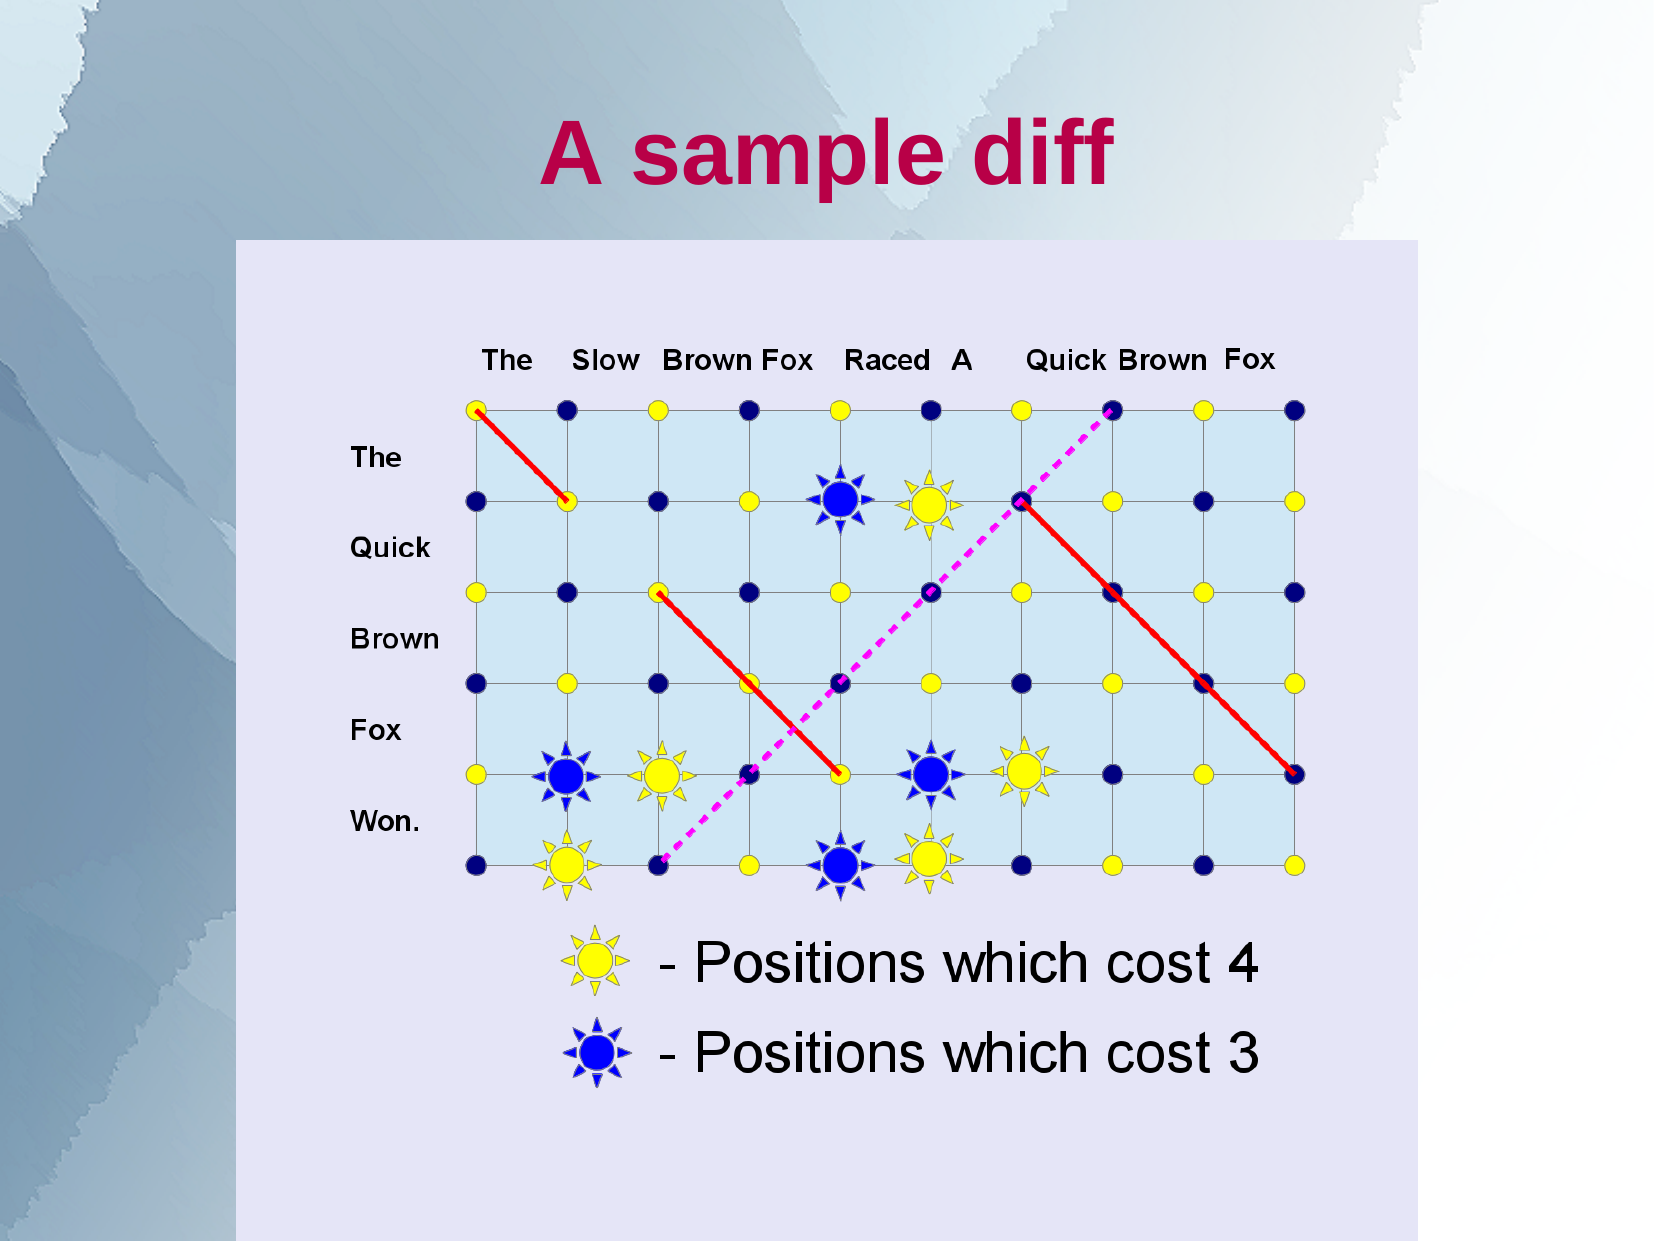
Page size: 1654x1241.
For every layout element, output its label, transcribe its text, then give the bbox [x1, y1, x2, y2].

title A sample diff [82, 49, 1571, 257]
picture [0, 0, 1654, 1241]
